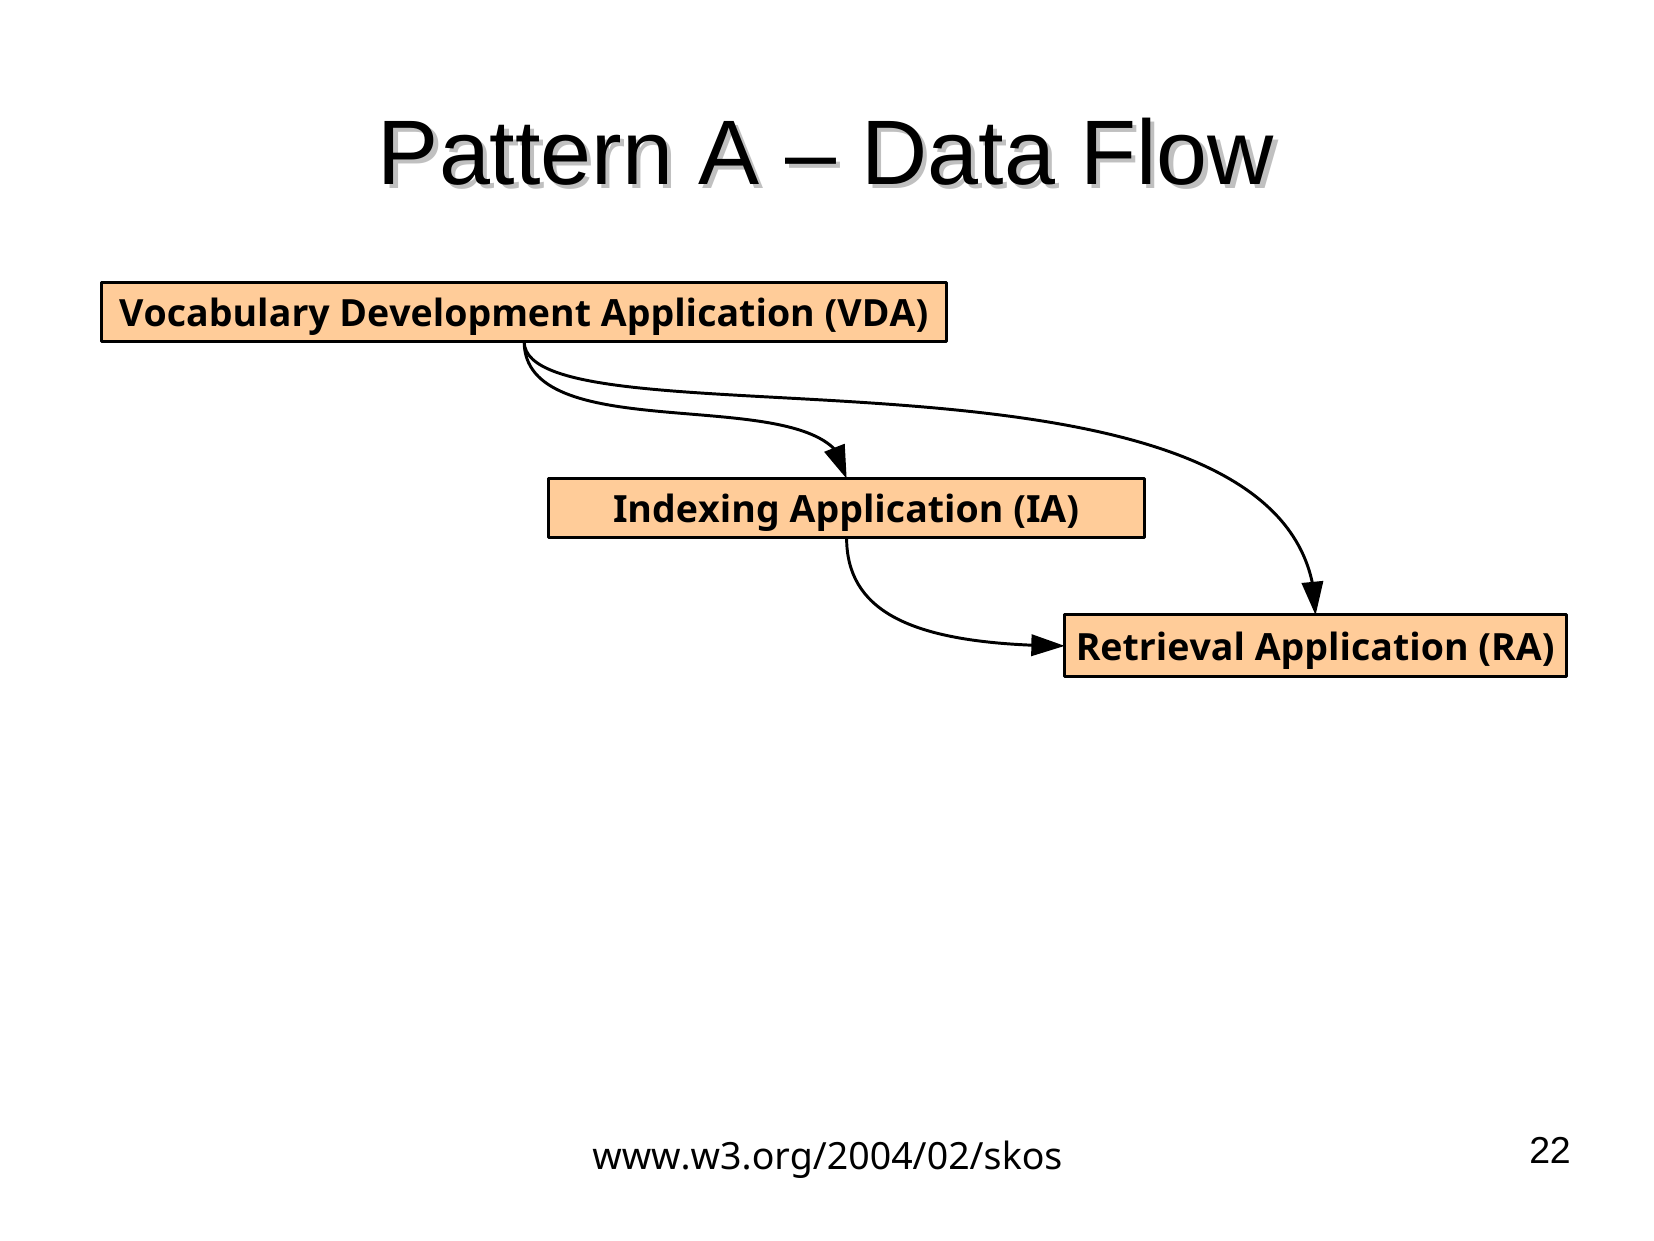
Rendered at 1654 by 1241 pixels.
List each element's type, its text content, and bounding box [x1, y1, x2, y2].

text_box Vocabulary Development Application (VDA) [101, 282, 947, 342]
text_box Indexing Application (IA) [548, 478, 1145, 538]
text_box Retrieval Application (RA) [1064, 614, 1567, 677]
title Pattern A – Data Flow [82, 49, 1571, 257]
